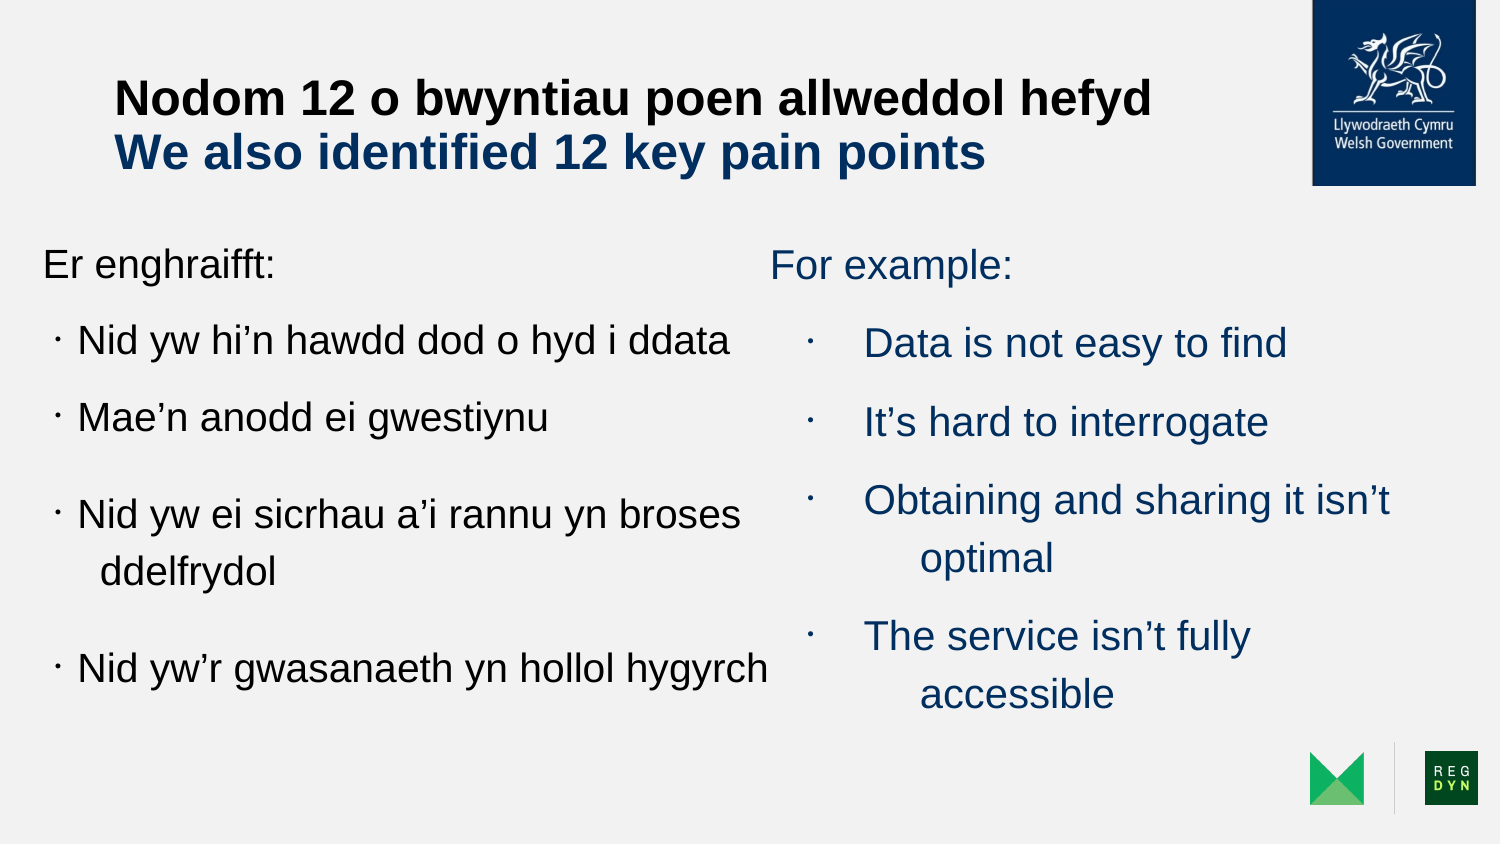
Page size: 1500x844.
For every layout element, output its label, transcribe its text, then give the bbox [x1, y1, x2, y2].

title Nodom 12 o bwyntiau poen allweddol hefyd We also identified 12 key pain points [103, 44, 1397, 209]
list For example: Data is not easy to find It’s hard to interrogate Obtaining and sharing it isn’t optimal The service isn’t fully accessible [782, 224, 1452, 746]
picture [1310, 752, 1364, 805]
list Er enghraifft: Nid yw hi’n hawdd dod o hyd i ddata Mae’n anodd ei gwestiynu Nid yw ei sicrhau a’i rannu yn broses ddelfrydol Nid yw’r gwasanaeth yn hollol hygyrch [31, 224, 782, 760]
picture [1425, 751, 1478, 805]
